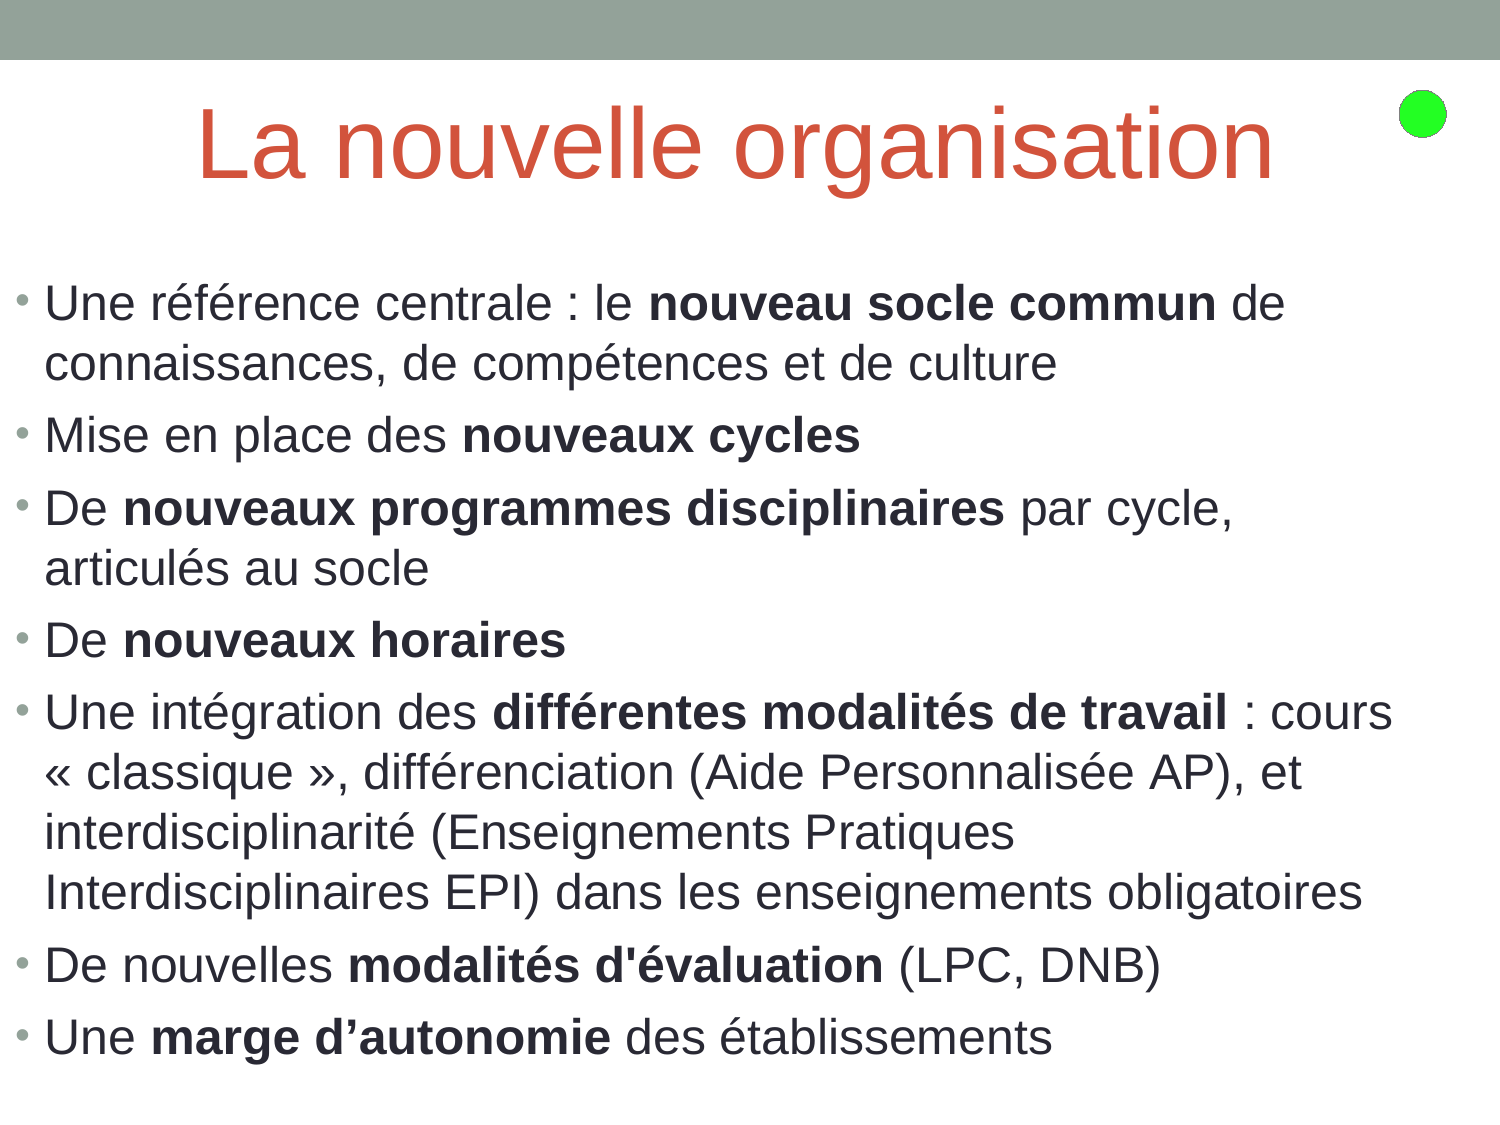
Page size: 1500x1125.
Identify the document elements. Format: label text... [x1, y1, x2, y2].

title La nouvelle organisation [0, 45, 1351, 233]
list Une référence centrale : le nouveau socle commun de connaissances, de compétences et de culture Mise en place des nouveaux cycles De nouveaux programmes disciplinaires par cycle, articulés au socle De nouveaux horaires Une intégration des différentes modalités de travail : cours « classique », différenciation (Aide Personnalisée AP), et interdisciplinarité (Enseignements Pratiques Interdisciplinaires EPI) dans les enseignements obligatoires De nouvelles modalités d'évaluation (LPC, DNB) Une marge d’autonomie des établissements [0, 262, 1424, 1005]
